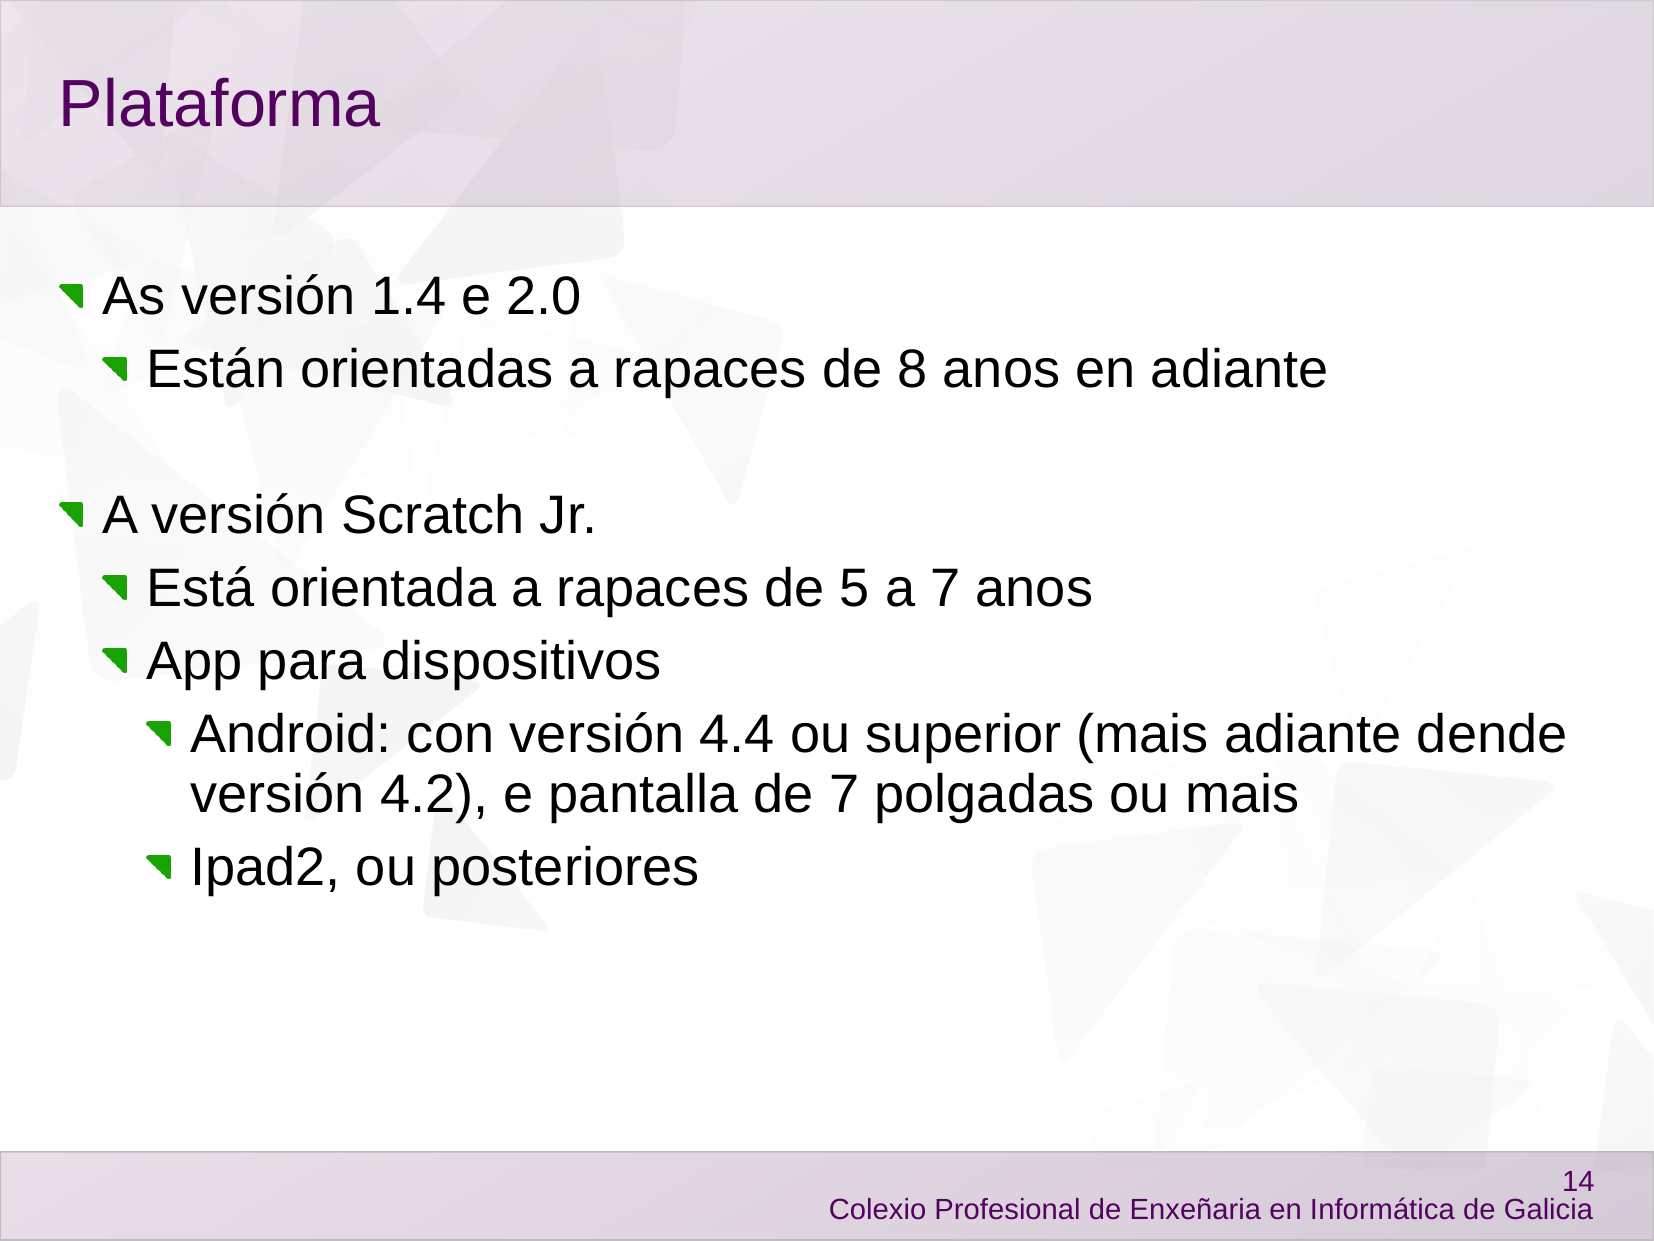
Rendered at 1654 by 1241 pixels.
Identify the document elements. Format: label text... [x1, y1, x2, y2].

picture [0, 0, 783, 931]
picture [915, 548, 1654, 1169]
list As versión 1.4 e 2.0 Están orientadas a rapaces de 8 anos en adiante A versión Scratch Jr. Está orientada a rapaces de 5 a 7 anos App para dispositivos Android: con versión 4.4 ou superior (mais adiante dende versión 4.2), e pantalla de 7 polgadas ou mais Ipad2, ou posteriores [59, 265, 1595, 986]
title Plataforma [59, 29, 1595, 178]
